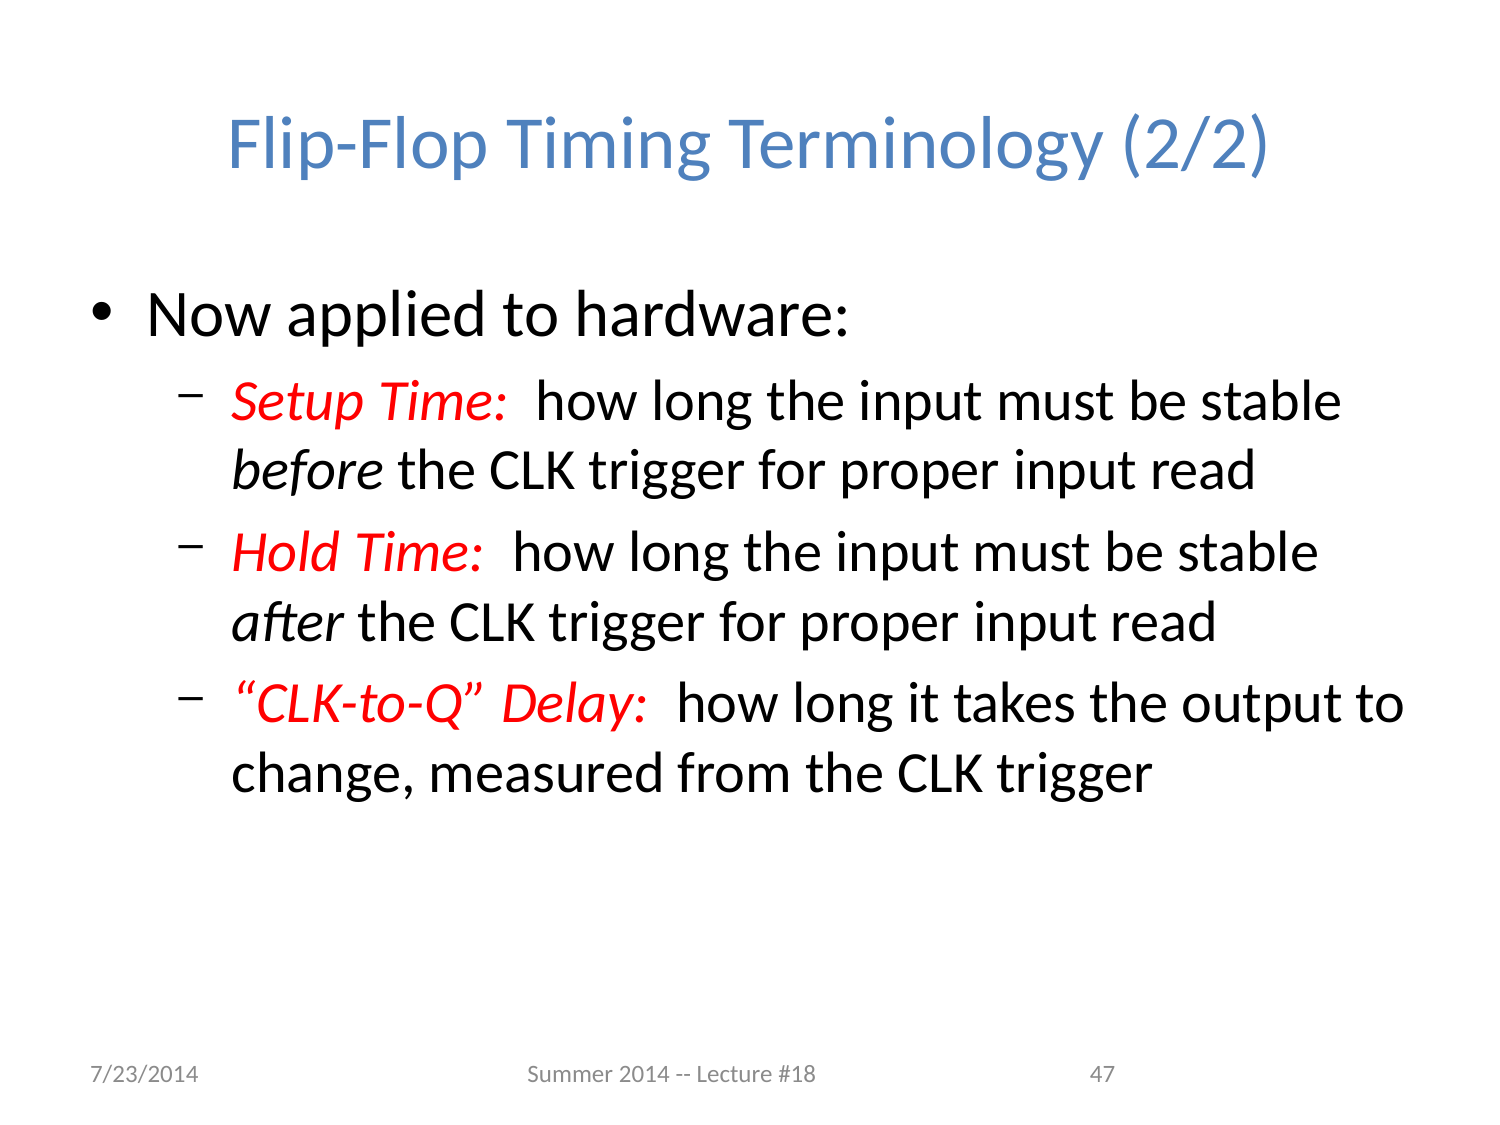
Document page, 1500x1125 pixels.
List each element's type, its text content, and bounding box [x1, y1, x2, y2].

slide_number 7/23/2014 [75, 1042, 425, 1103]
title Flip-Flop Timing Terminology (2/2) [75, 45, 1425, 233]
slide_number <number> [1074, 1042, 1425, 1103]
list Now applied to hardware: Setup Time: how long the input must be stable before the CLK trigger for proper input read Hold Time: how long the input must be stable after the CLK trigger for proper input read “CLK-to-Q” Delay: how long it takes the output to change, measured from the CLK trigger [75, 262, 1425, 1005]
footer Summer 2014 -- Lecture #18 [512, 1042, 988, 1103]
